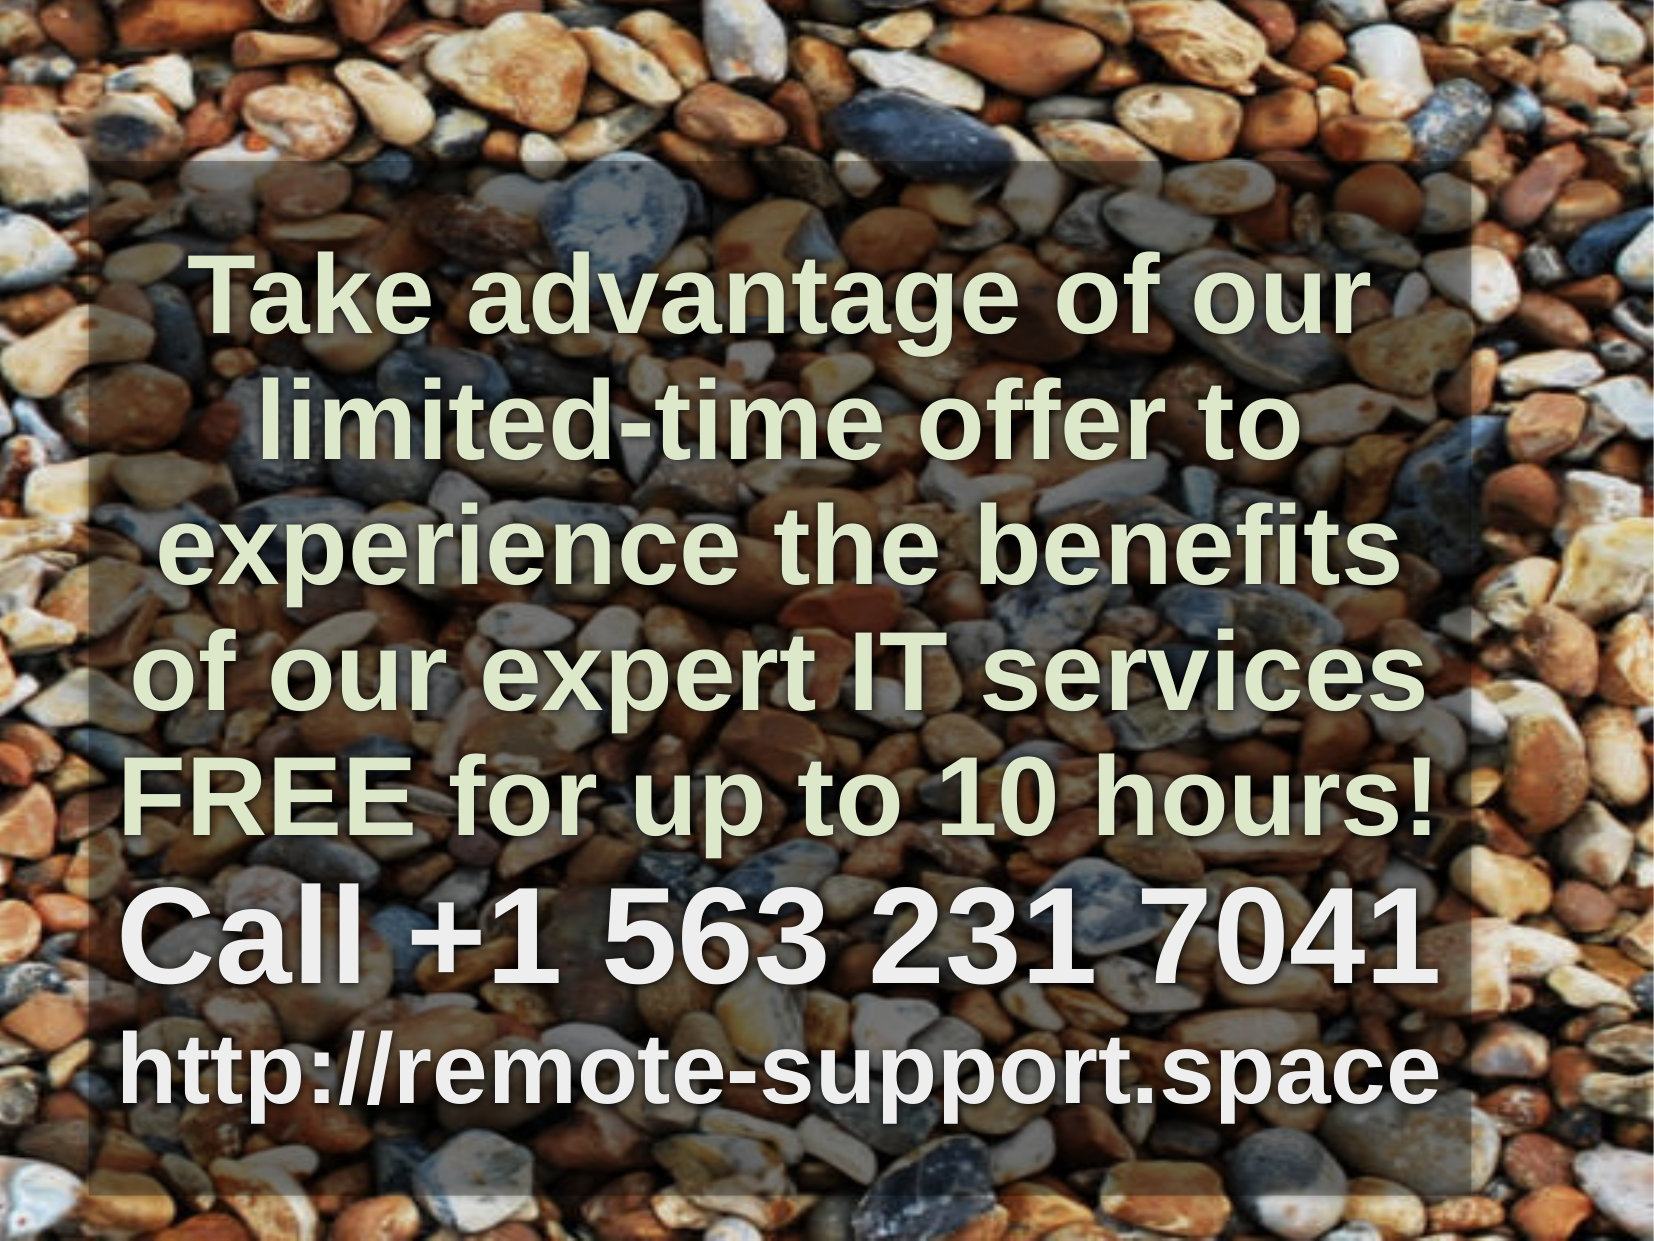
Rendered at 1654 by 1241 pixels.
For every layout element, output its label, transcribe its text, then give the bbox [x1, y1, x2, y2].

text_box Take advantage of our limited-time offer to experience the benefits of our expert IT services FREE for up to 10 hours! Call +1 563 231 7041 http://remote-support.space [88, 161, 1472, 1196]
picture [0, 0, 1654, 1241]
